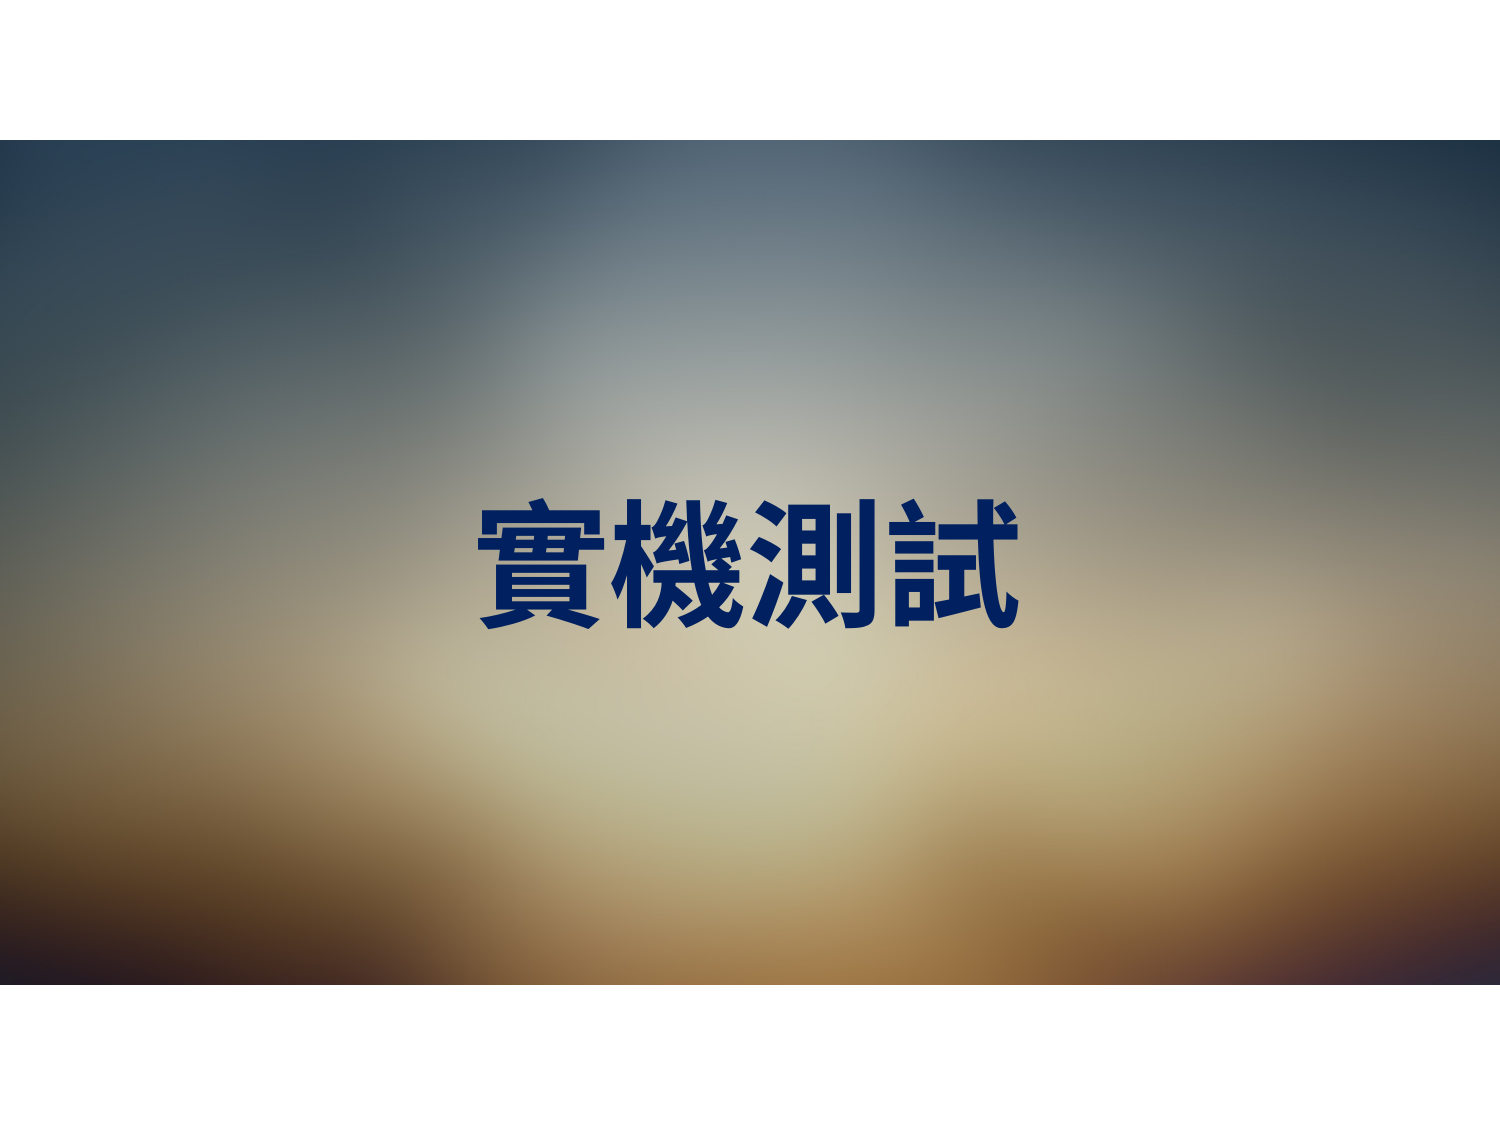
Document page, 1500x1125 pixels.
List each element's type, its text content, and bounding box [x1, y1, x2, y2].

picture [0, 140, 1500, 985]
text_box 實機測試 [457, 471, 1043, 654]
